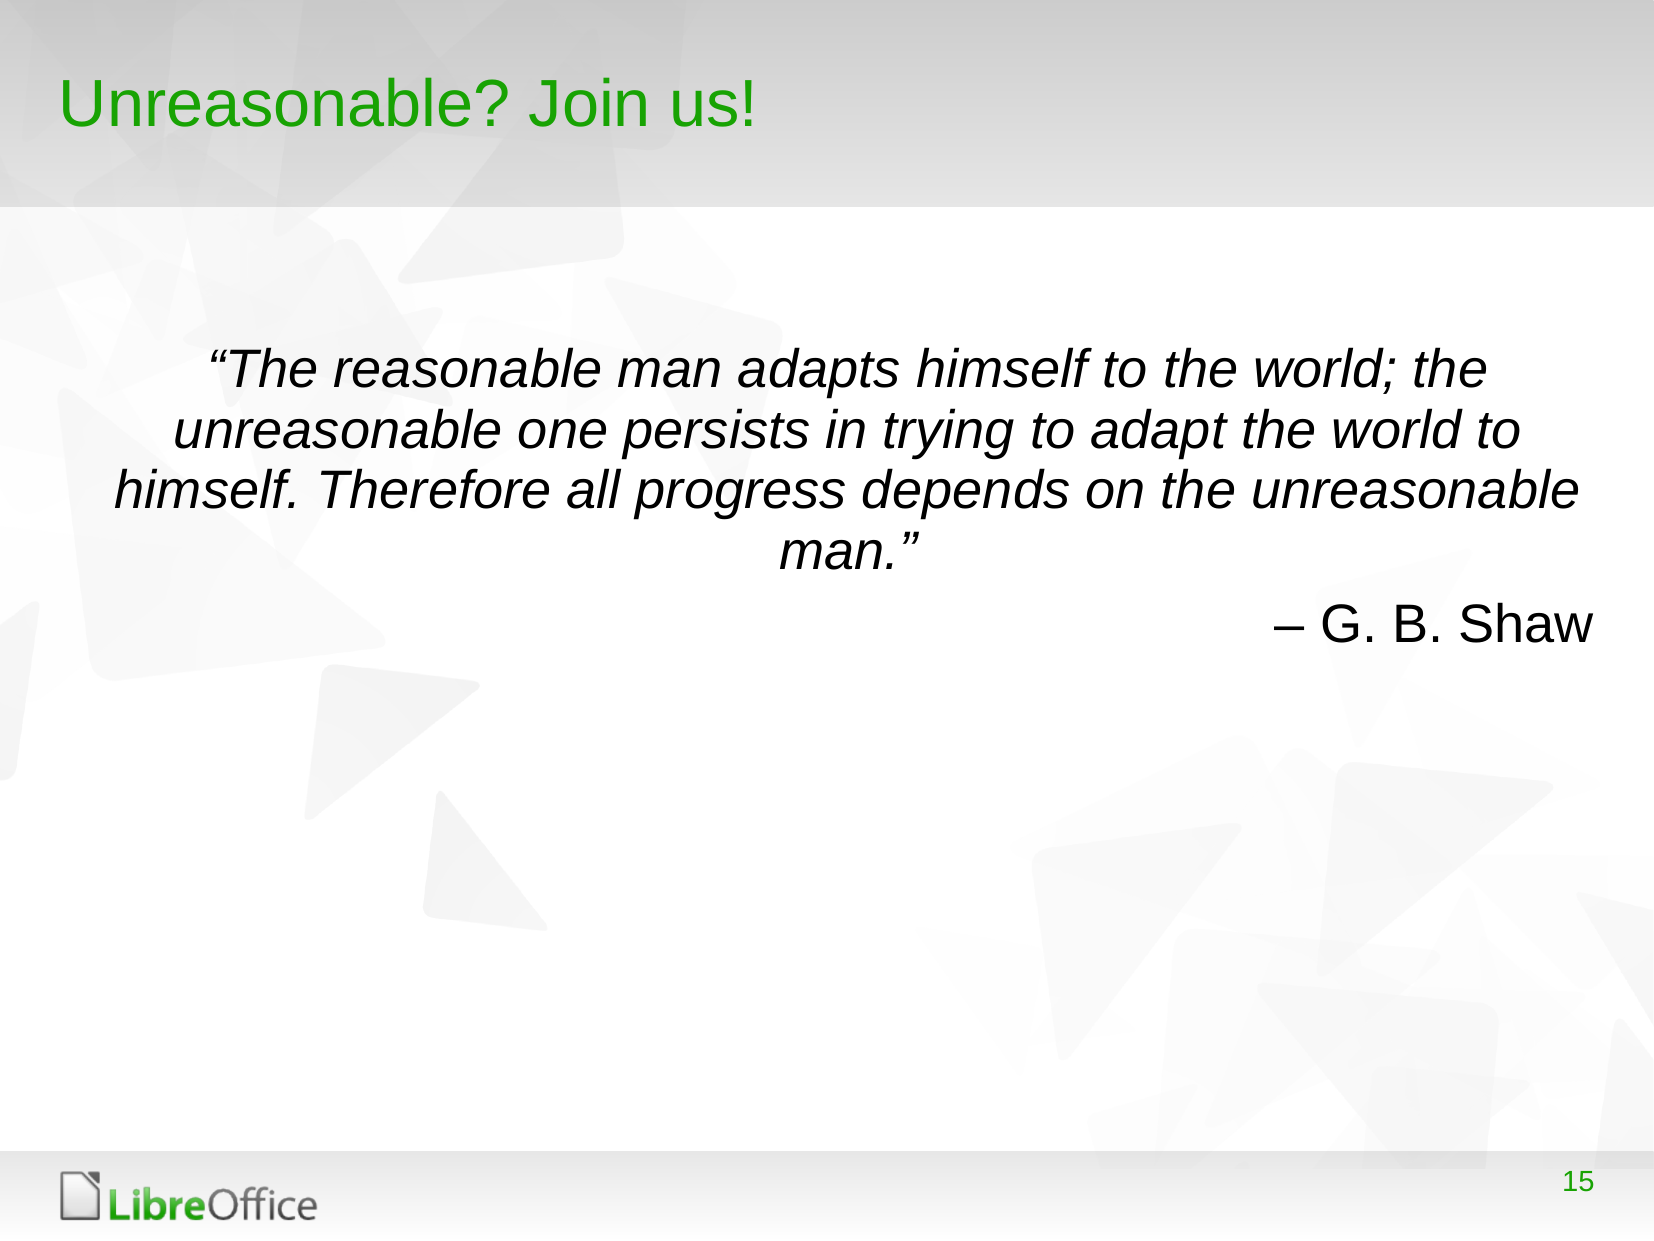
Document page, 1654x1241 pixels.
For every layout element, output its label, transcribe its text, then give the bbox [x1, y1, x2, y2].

picture [915, 548, 1654, 1169]
list “The reasonable man adapts himself to the world; the unreasonable one persists in trying to adapt the world to himself. Therefore all progress depends on the unreasonable man.” – G. B. Shaw [59, 265, 1595, 1085]
picture [41, 1152, 337, 1240]
title Unreasonable? Join us! [59, 29, 1595, 178]
picture [0, 0, 783, 931]
